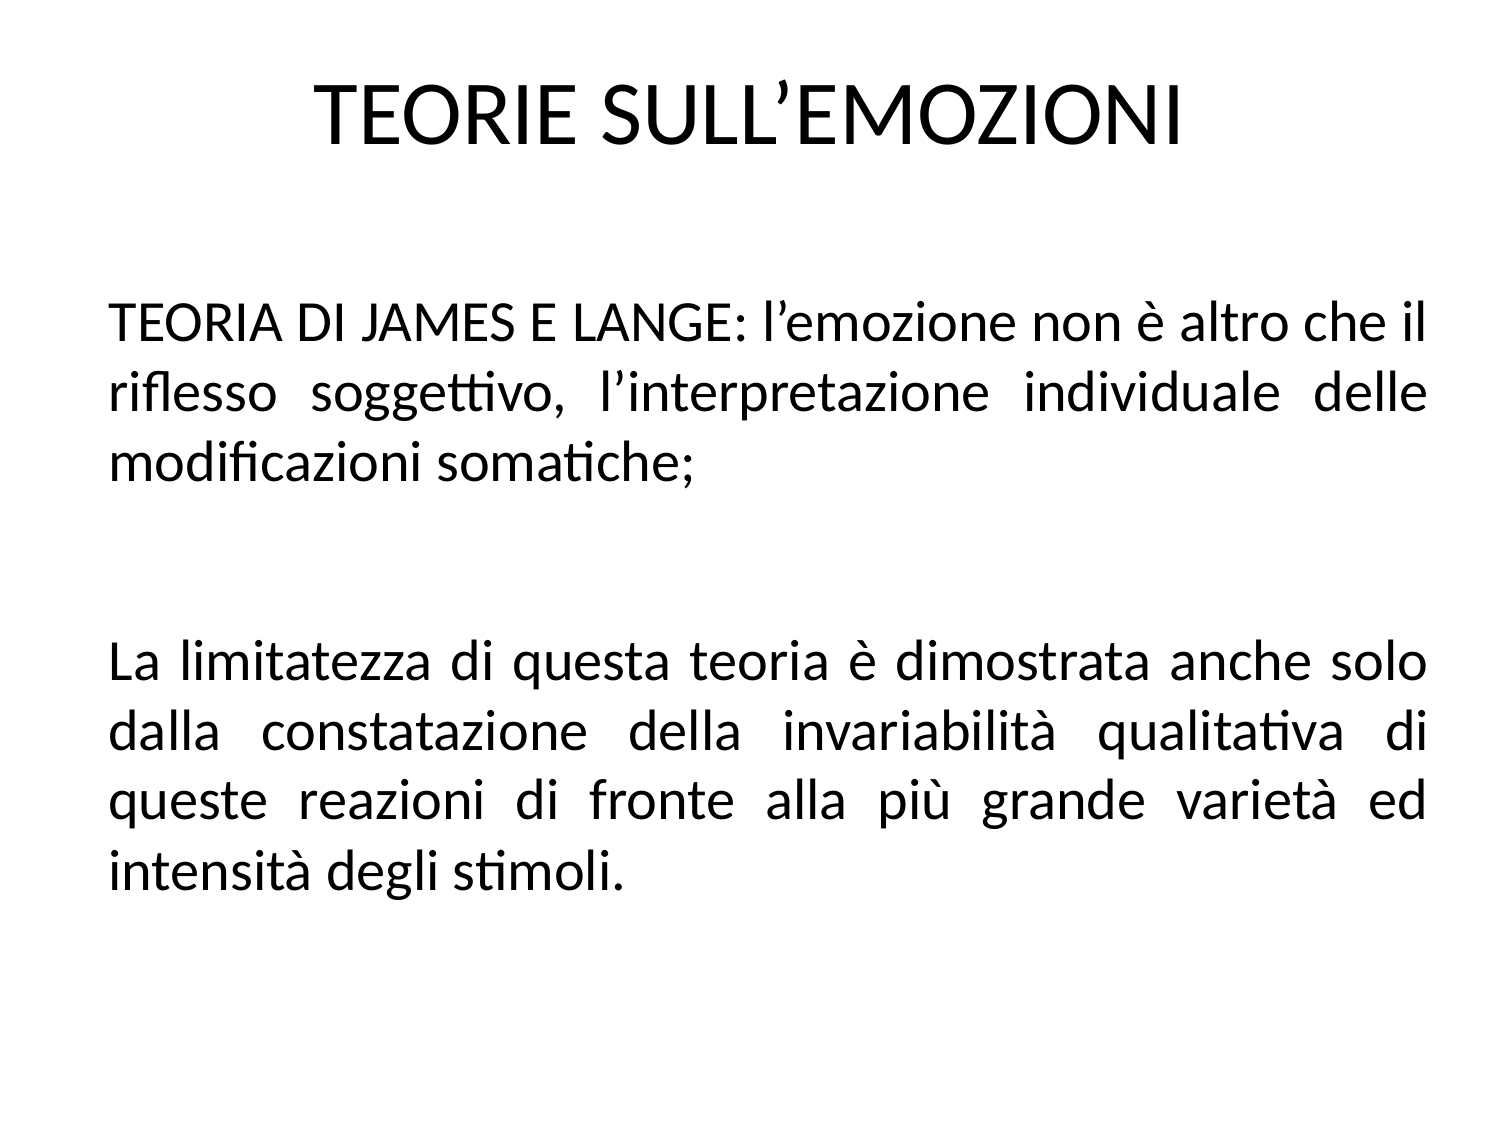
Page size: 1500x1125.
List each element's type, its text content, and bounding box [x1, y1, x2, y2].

list TEORIA DI JAMES E LANGE: l’emozione non è altro che il riflesso soggettivo, l’interpretazione individuale delle modificazioni somatiche; La limitatezza di questa teoria è dimostrata anche solo dalla constatazione della invariabilità qualitativa di queste reazioni di fronte alla più grande varietà ed intensità degli stimoli. [93, 175, 1444, 1055]
title TEORIE SULL’EMOZIONI [75, 45, 1425, 164]
